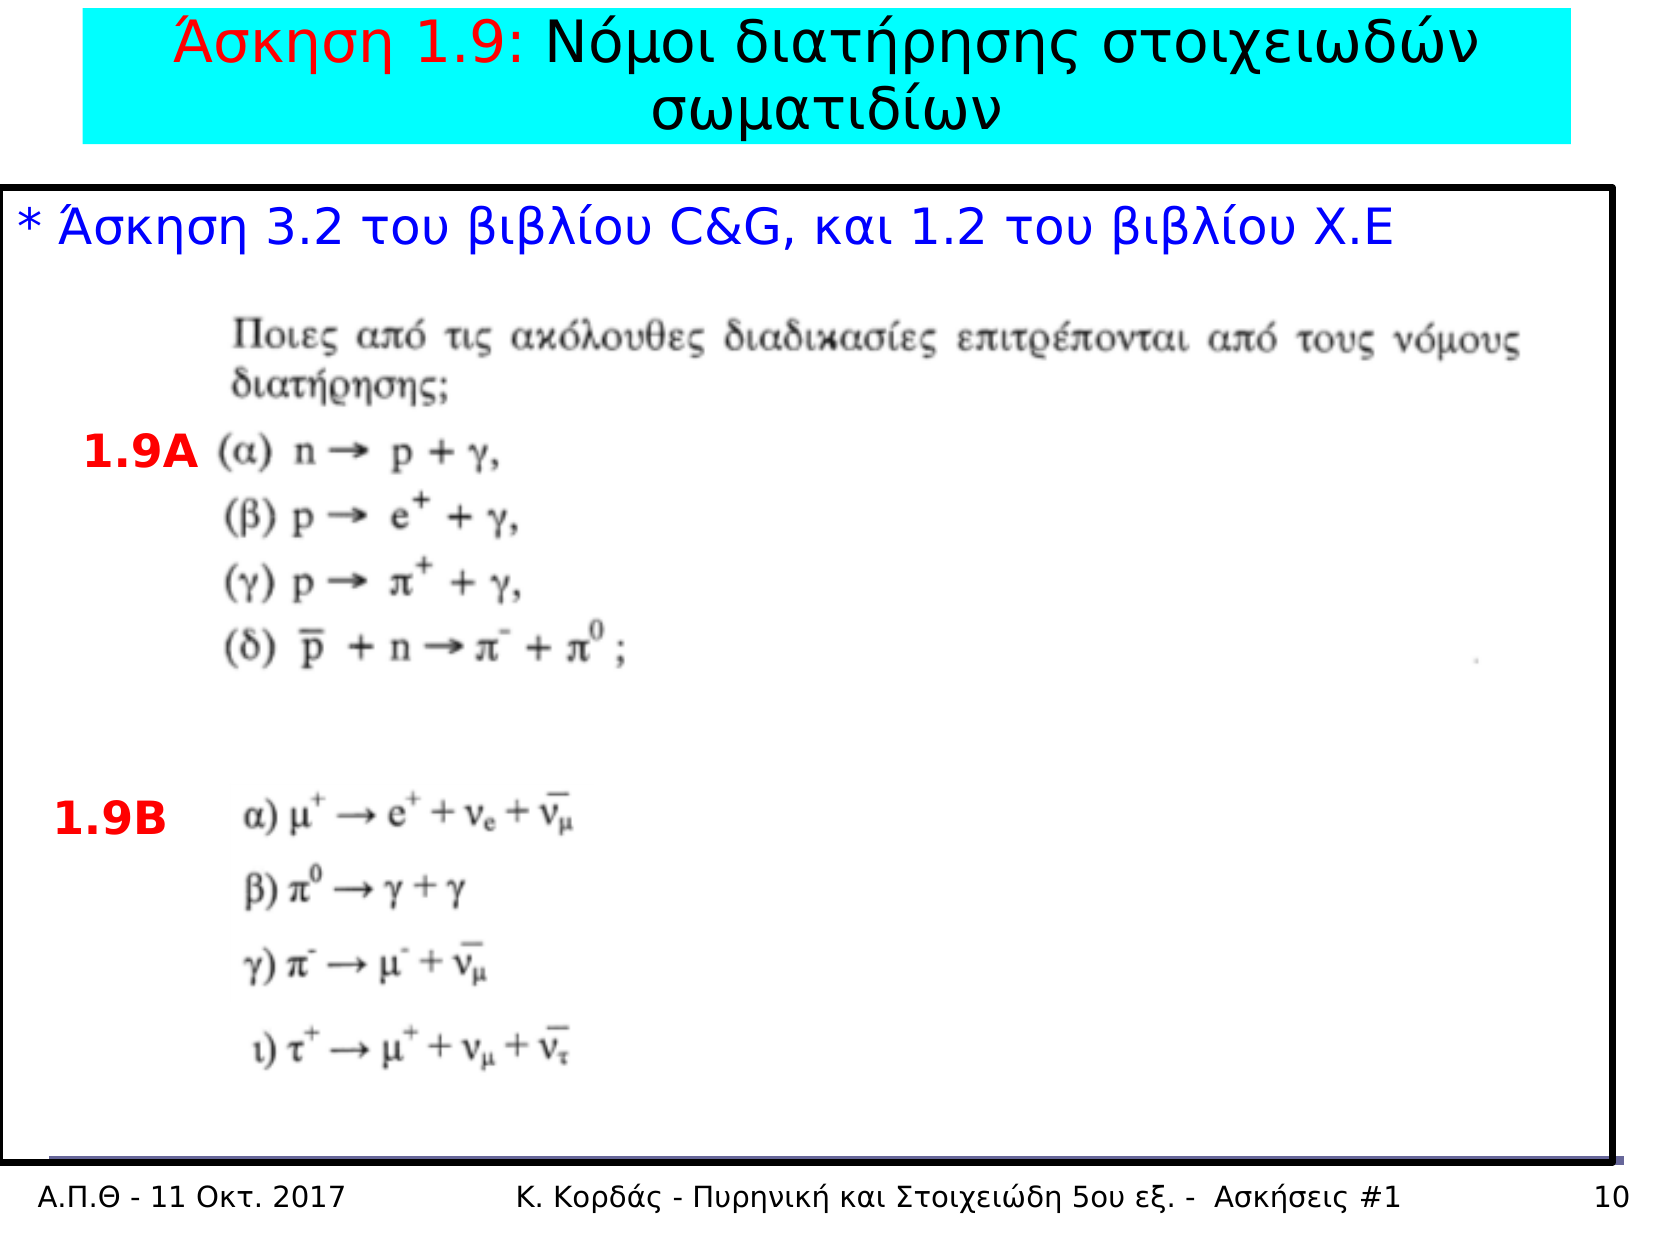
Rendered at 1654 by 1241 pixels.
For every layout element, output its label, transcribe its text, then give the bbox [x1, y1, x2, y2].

text_box * Άσκηση 3.2 του βιβλίου C&G, και 1.2 του βιβλίου Χ.Ε [0, 187, 1613, 1163]
text_box 1.9B [37, 784, 183, 897]
picture [229, 783, 594, 1002]
picture [241, 1010, 599, 1084]
picture [210, 310, 1530, 686]
title Άσκηση 1.9: Νόμοι διατήρησης στοιχειωδών σωματιδίων [82, 8, 1571, 145]
text_box 1.9A [67, 418, 214, 531]
